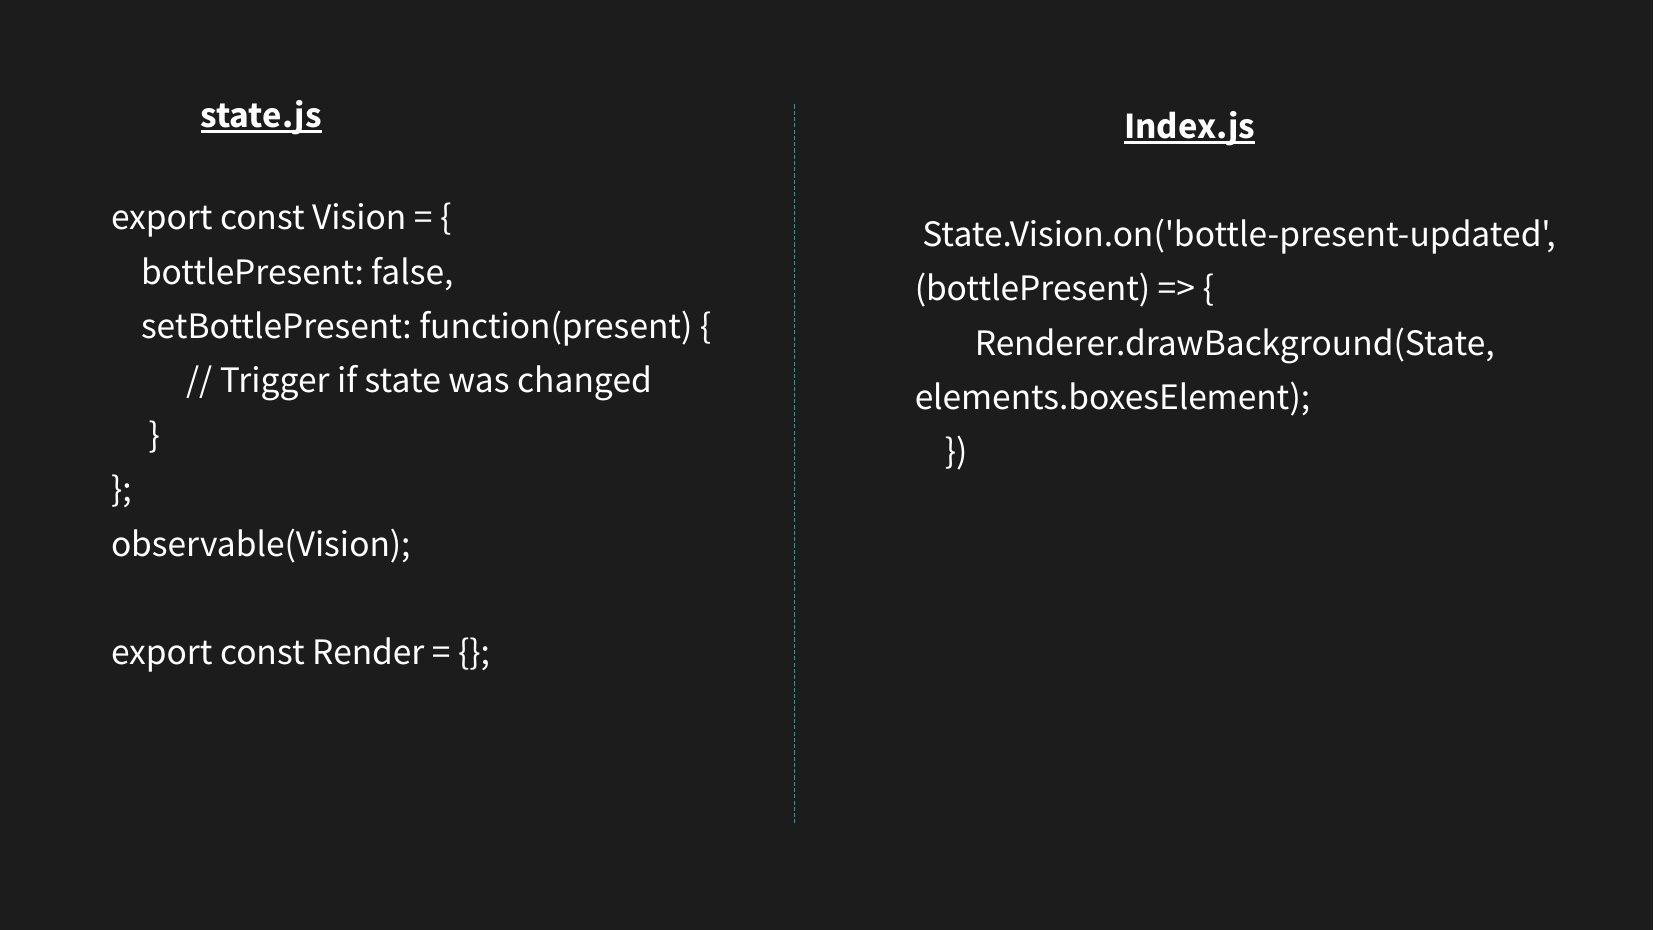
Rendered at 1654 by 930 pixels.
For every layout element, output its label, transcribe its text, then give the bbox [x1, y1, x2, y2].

text_box State.Vision.on('bottle-present-updated', (bottlePresent) => { Renderer.drawBackground(State, elements.boxesElement); }) [900, 194, 1653, 736]
text_box export const Vision = { bottlePresent: false, setBottlePresent: function(present) { // Trigger if state was changed } }; observable(Vision); export const Render = {}; [96, 178, 877, 737]
text_box Index.js [1109, 87, 1271, 157]
text_box state.js [185, 75, 501, 146]
